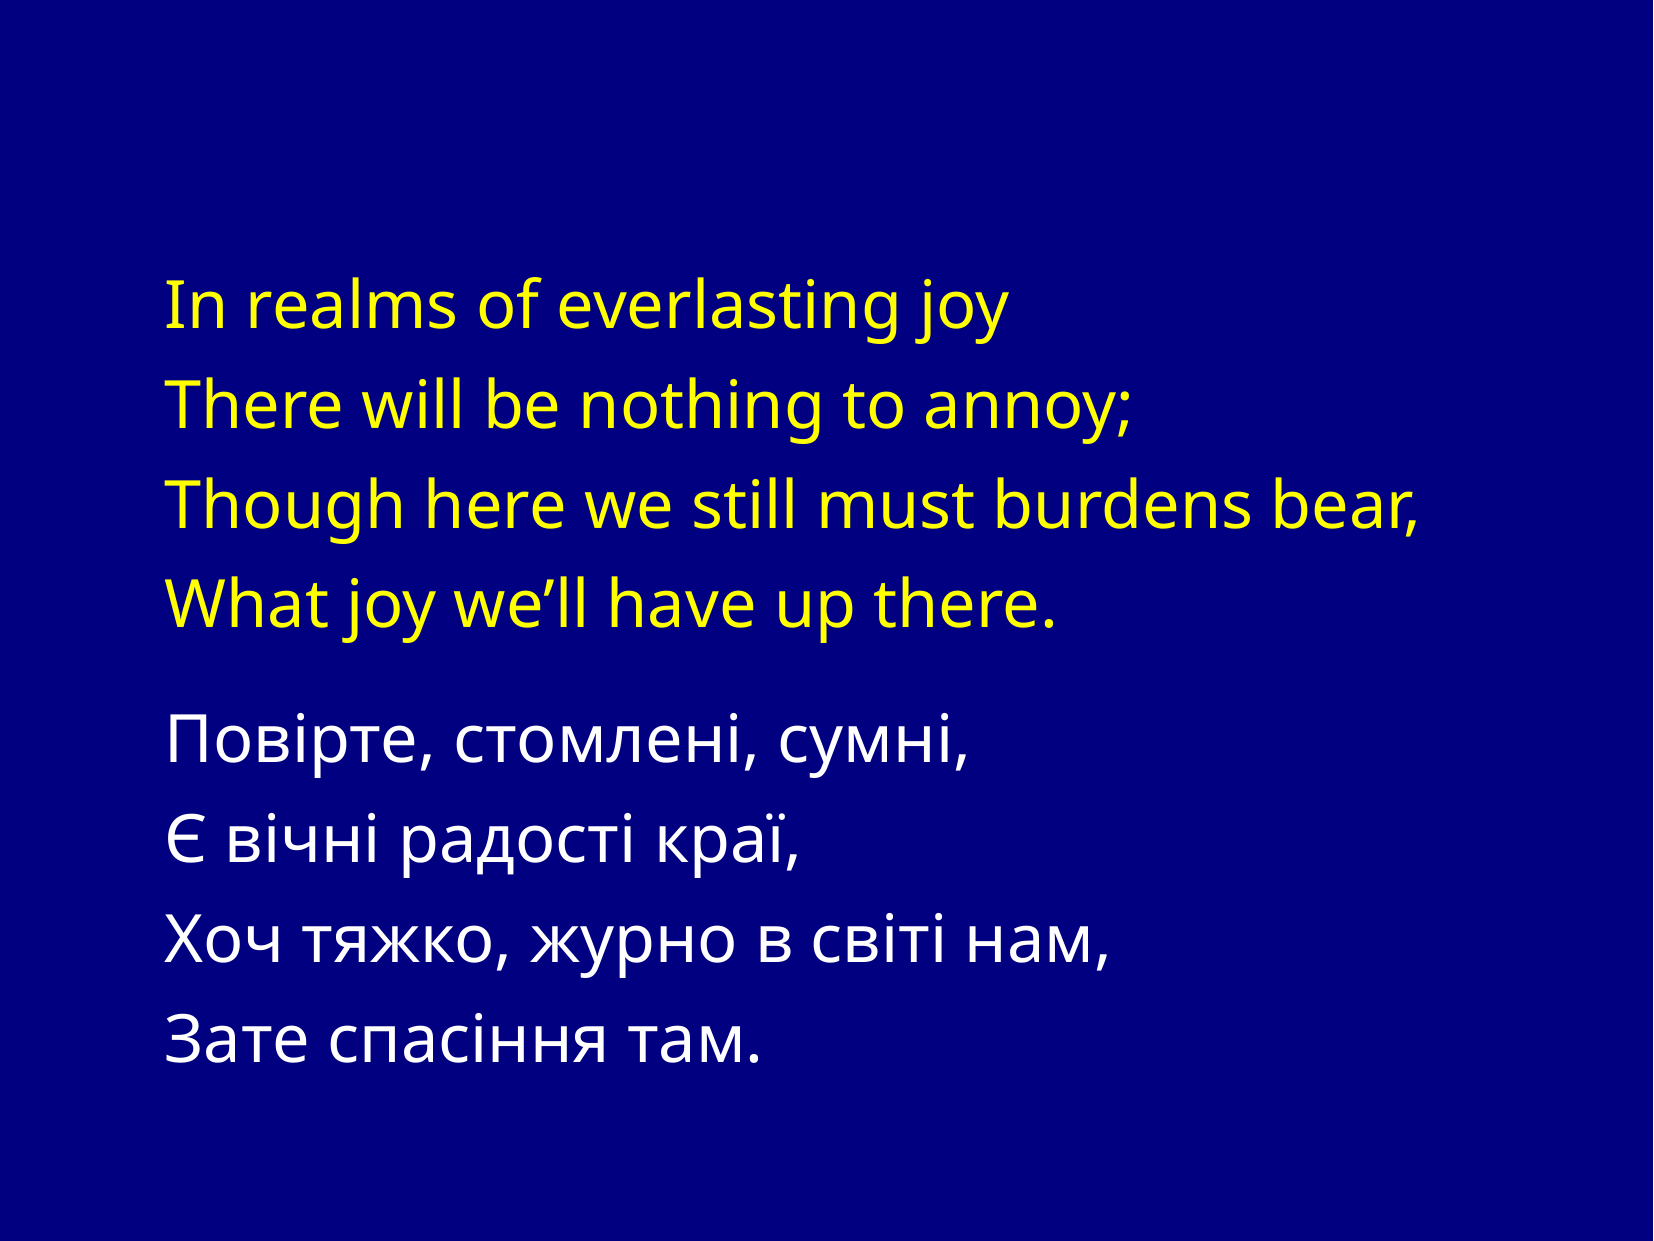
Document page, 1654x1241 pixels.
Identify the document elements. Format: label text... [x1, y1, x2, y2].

text_box In realms of everlasting joy There will be nothing to annoy; Though here we still must burdens bear, What joy we’ll have up there. [37, 150, 1651, 638]
text_box Повірте, стомлені, сумні, Є вічні радості краї, Хоч тяжко, журно в світі нам, Зате спасіння там. [37, 675, 1576, 1163]
